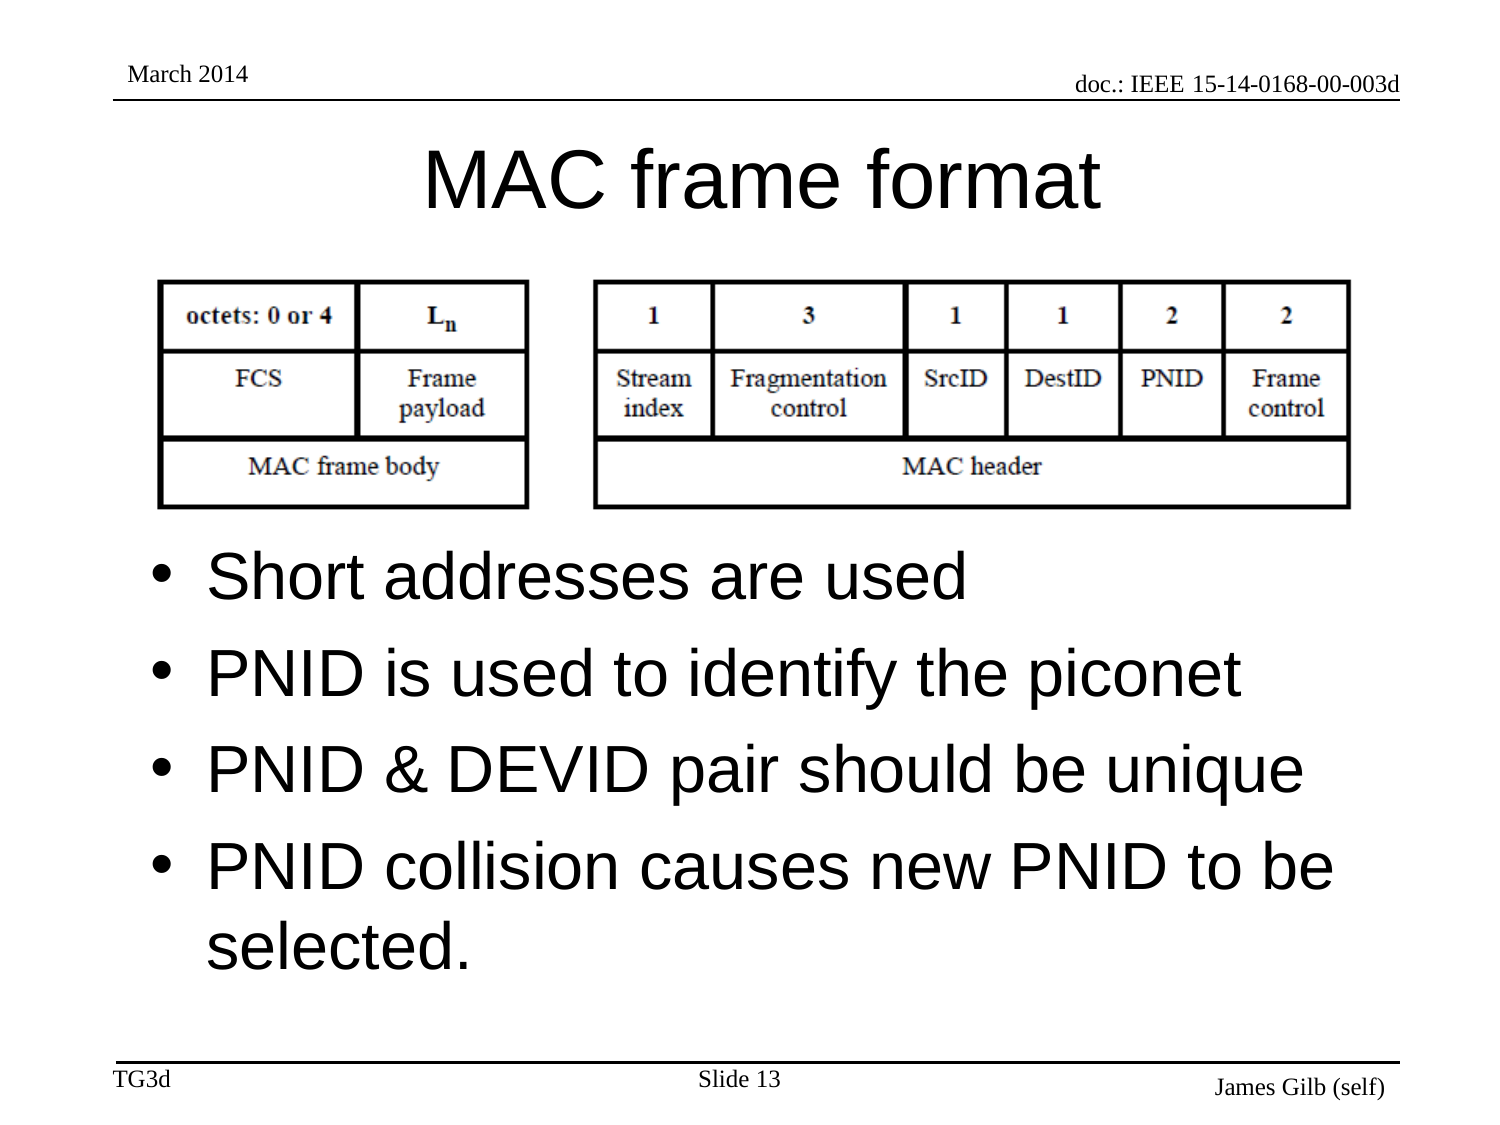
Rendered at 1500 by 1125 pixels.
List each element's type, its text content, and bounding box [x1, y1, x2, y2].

picture [142, 269, 1359, 519]
list Short addresses are used PNID is used to identify the piconet PNID & DEVID pair should be unique PNID collision causes new PNID to be selected. [135, 525, 1411, 1043]
title MAC frame format [125, 112, 1401, 238]
